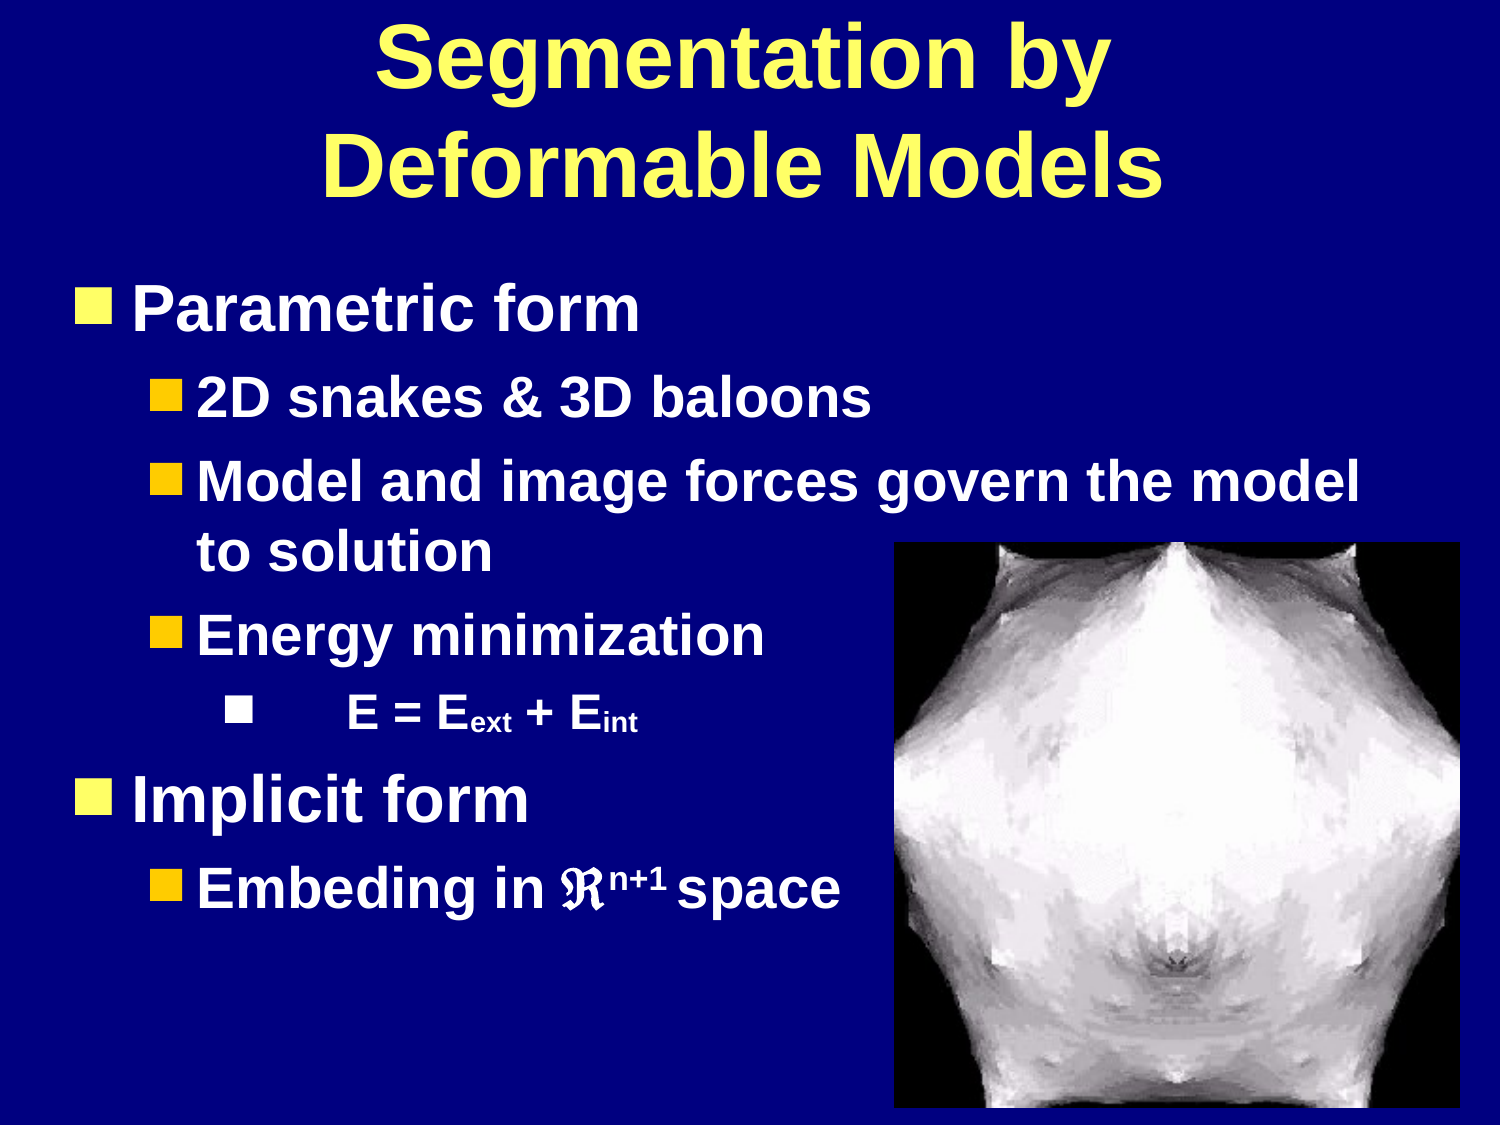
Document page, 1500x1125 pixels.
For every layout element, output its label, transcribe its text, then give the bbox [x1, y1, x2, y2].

title Segmentation by Deformable Models [99, 0, 1388, 225]
list Parametric form 2D snakes & 3D baloons Model and image forces govern the model to solution Energy minimization E = Eext + Eint Implicit form Embeding in ℜn+1 space [59, 258, 1437, 1092]
picture [894, 542, 1460, 1108]
